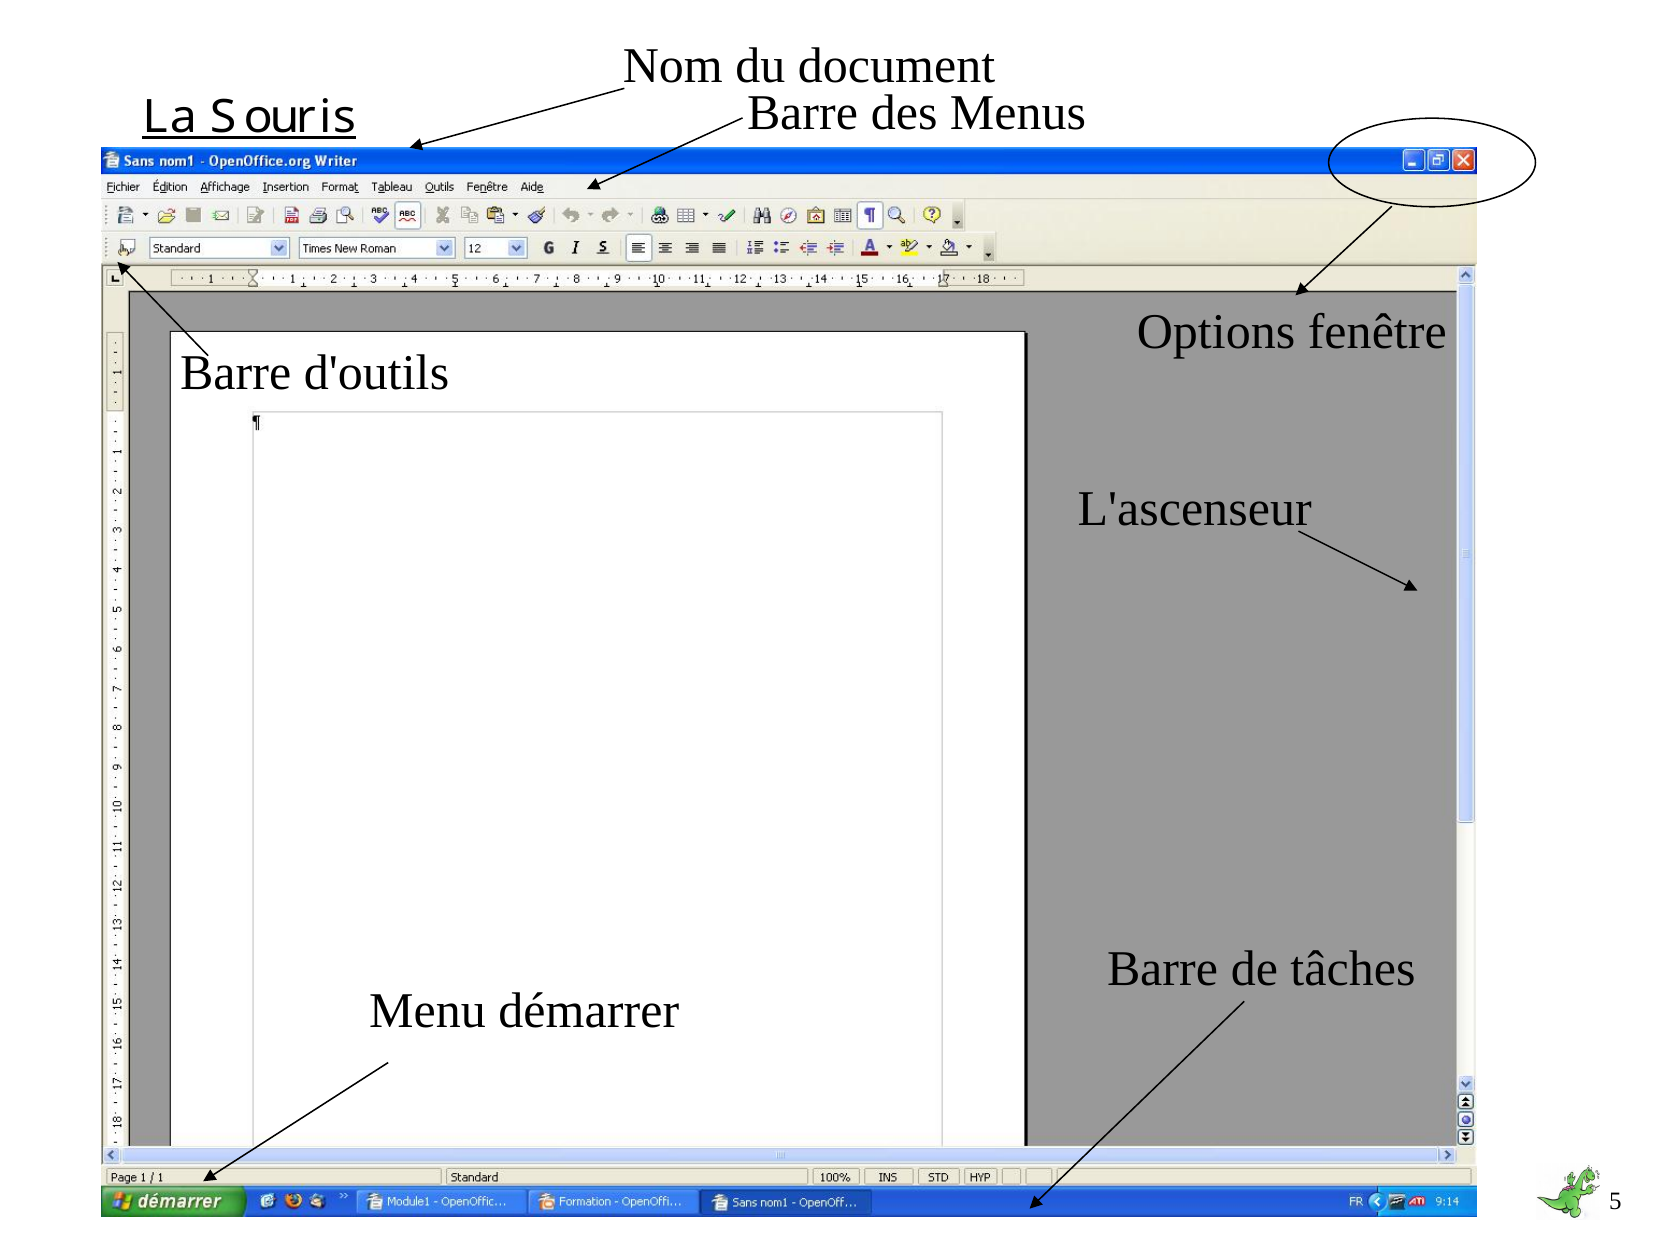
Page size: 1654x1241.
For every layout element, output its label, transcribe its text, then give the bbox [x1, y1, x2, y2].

text_box Menu démarrer [354, 974, 769, 1046]
picture [101, 147, 1477, 1217]
picture [1536, 1163, 1600, 1220]
text_box Options fenêtre [1122, 295, 1595, 367]
text_box Nom du document [973, 29, 1111, 101]
chart [0, 27, 973, 204]
picture [1301, 204, 1477, 295]
text_box 5 [1609, 1186, 1638, 1216]
picture [1330, 147, 1477, 205]
text_box L'ascenseur [1062, 472, 1447, 544]
text_box Barre de tâches [1092, 932, 1654, 1004]
text_box Barre des Menus [973, 76, 1176, 148]
text_box Barre d'outils [165, 336, 668, 396]
